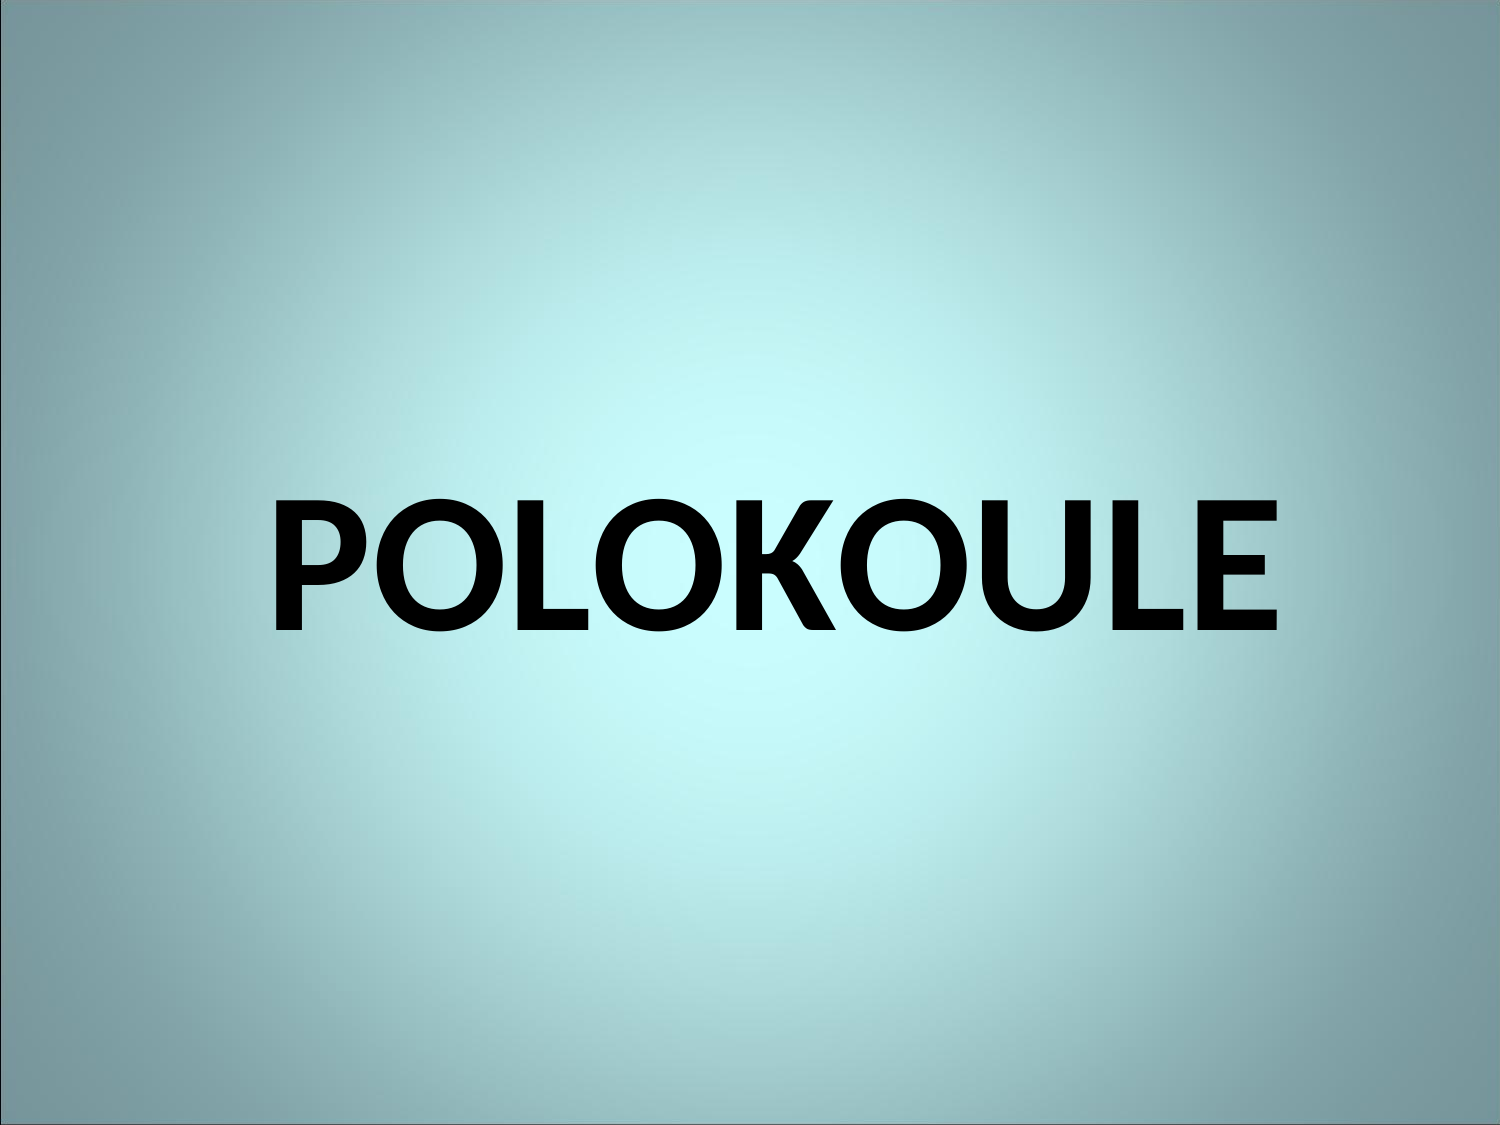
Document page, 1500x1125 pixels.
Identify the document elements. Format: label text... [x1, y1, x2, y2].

title POLOKOULE [100, 422, 1451, 678]
picture [0, 0, 1500, 1125]
